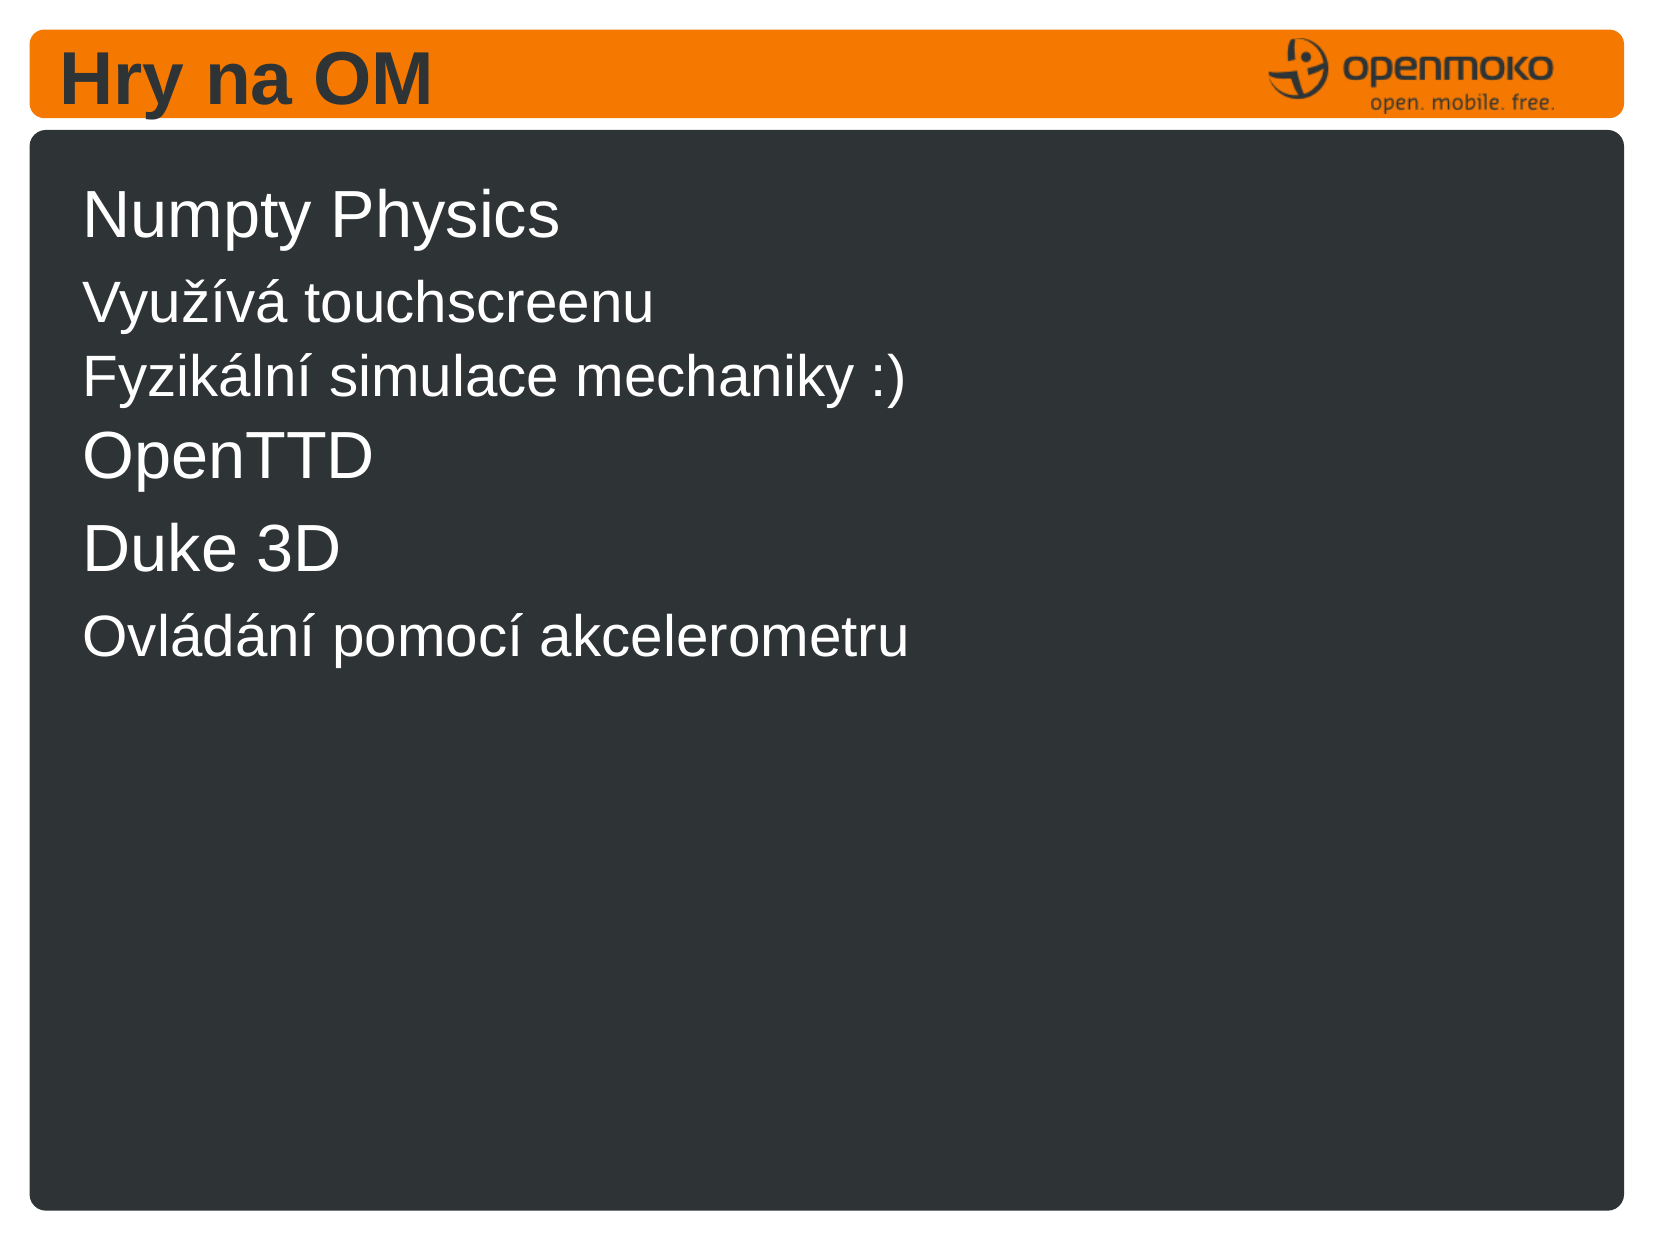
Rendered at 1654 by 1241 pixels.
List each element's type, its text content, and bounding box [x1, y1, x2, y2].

list Numpty Physics Využívá touchscreenu Fyzikální simulace mechaniky :) OpenTTD Duke 3D Ovládání pomocí akcelerometru [82, 177, 1571, 1182]
picture [1361, 38, 1554, 114]
title Hry na OM [59, 29, 1361, 128]
